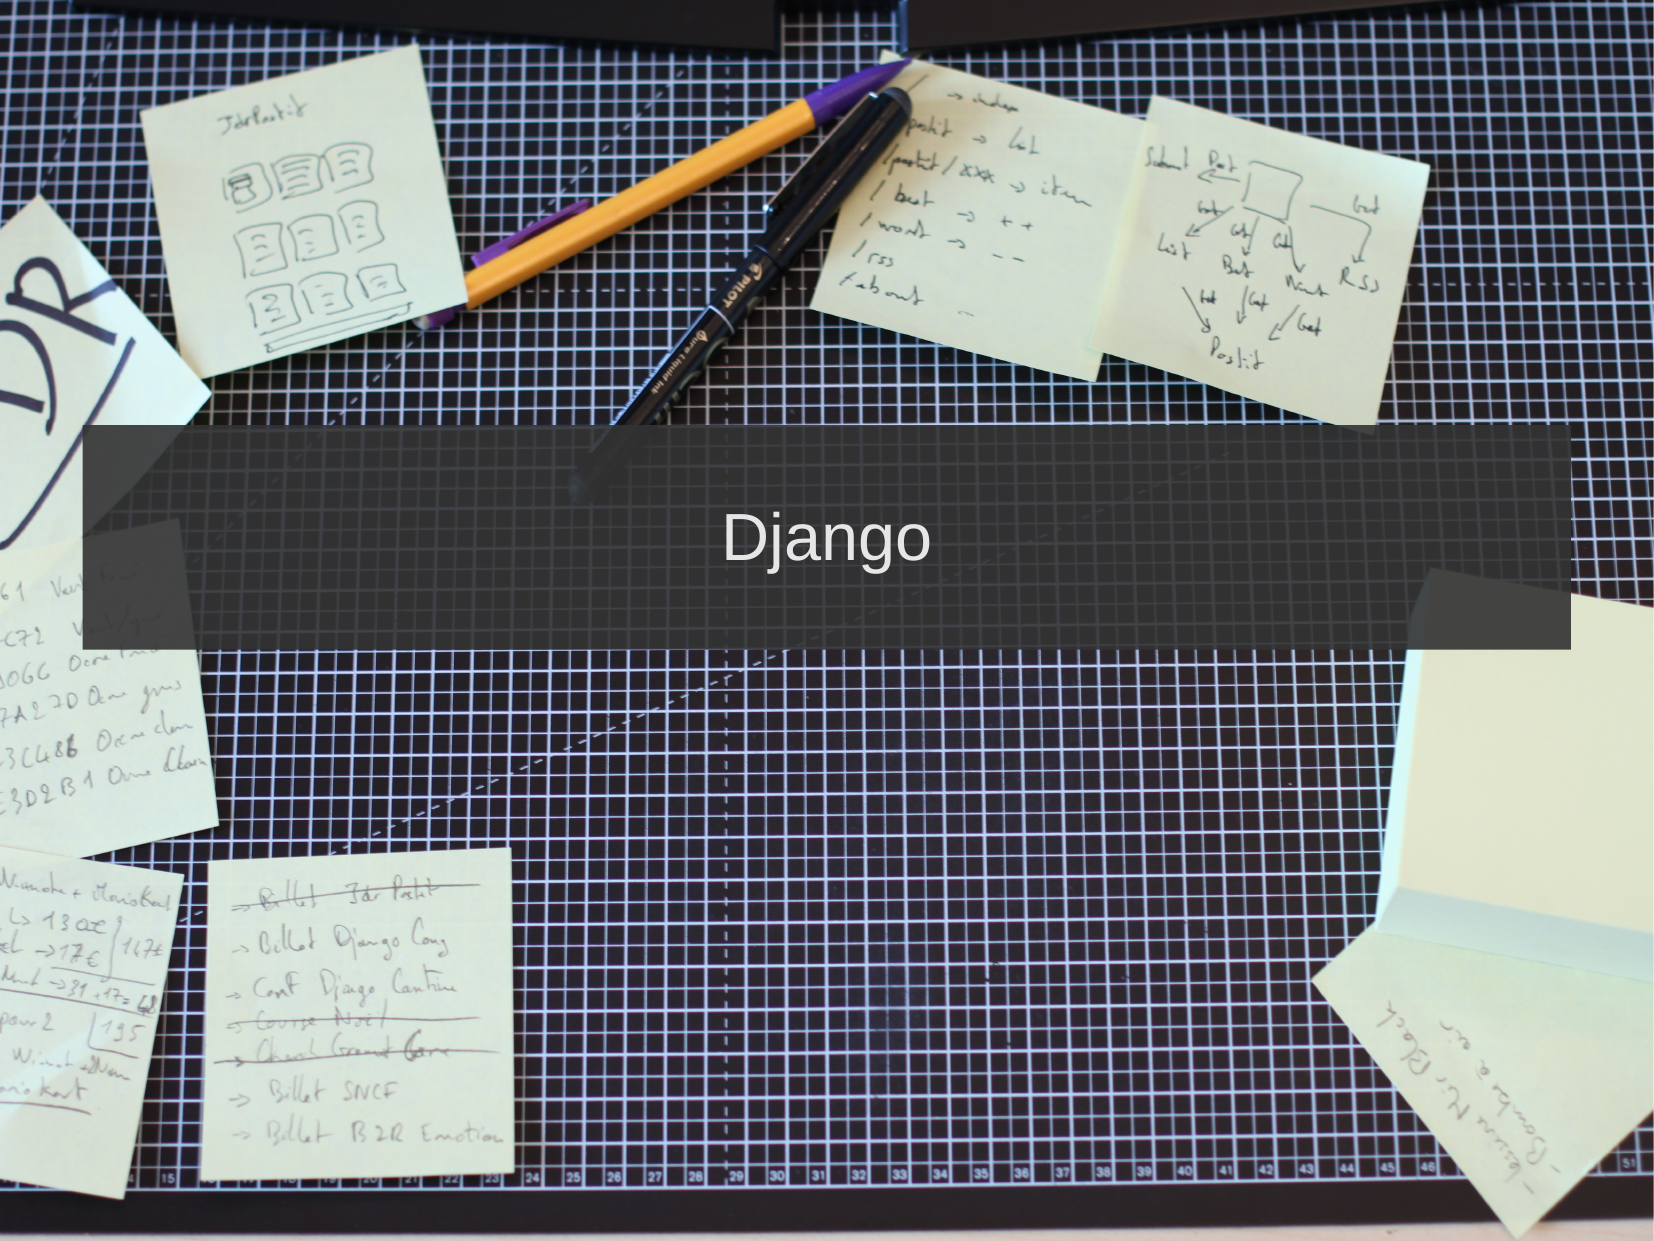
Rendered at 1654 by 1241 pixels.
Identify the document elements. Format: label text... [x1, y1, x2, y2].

subtitle Django [82, 425, 1571, 650]
picture [0, 0, 1654, 1241]
